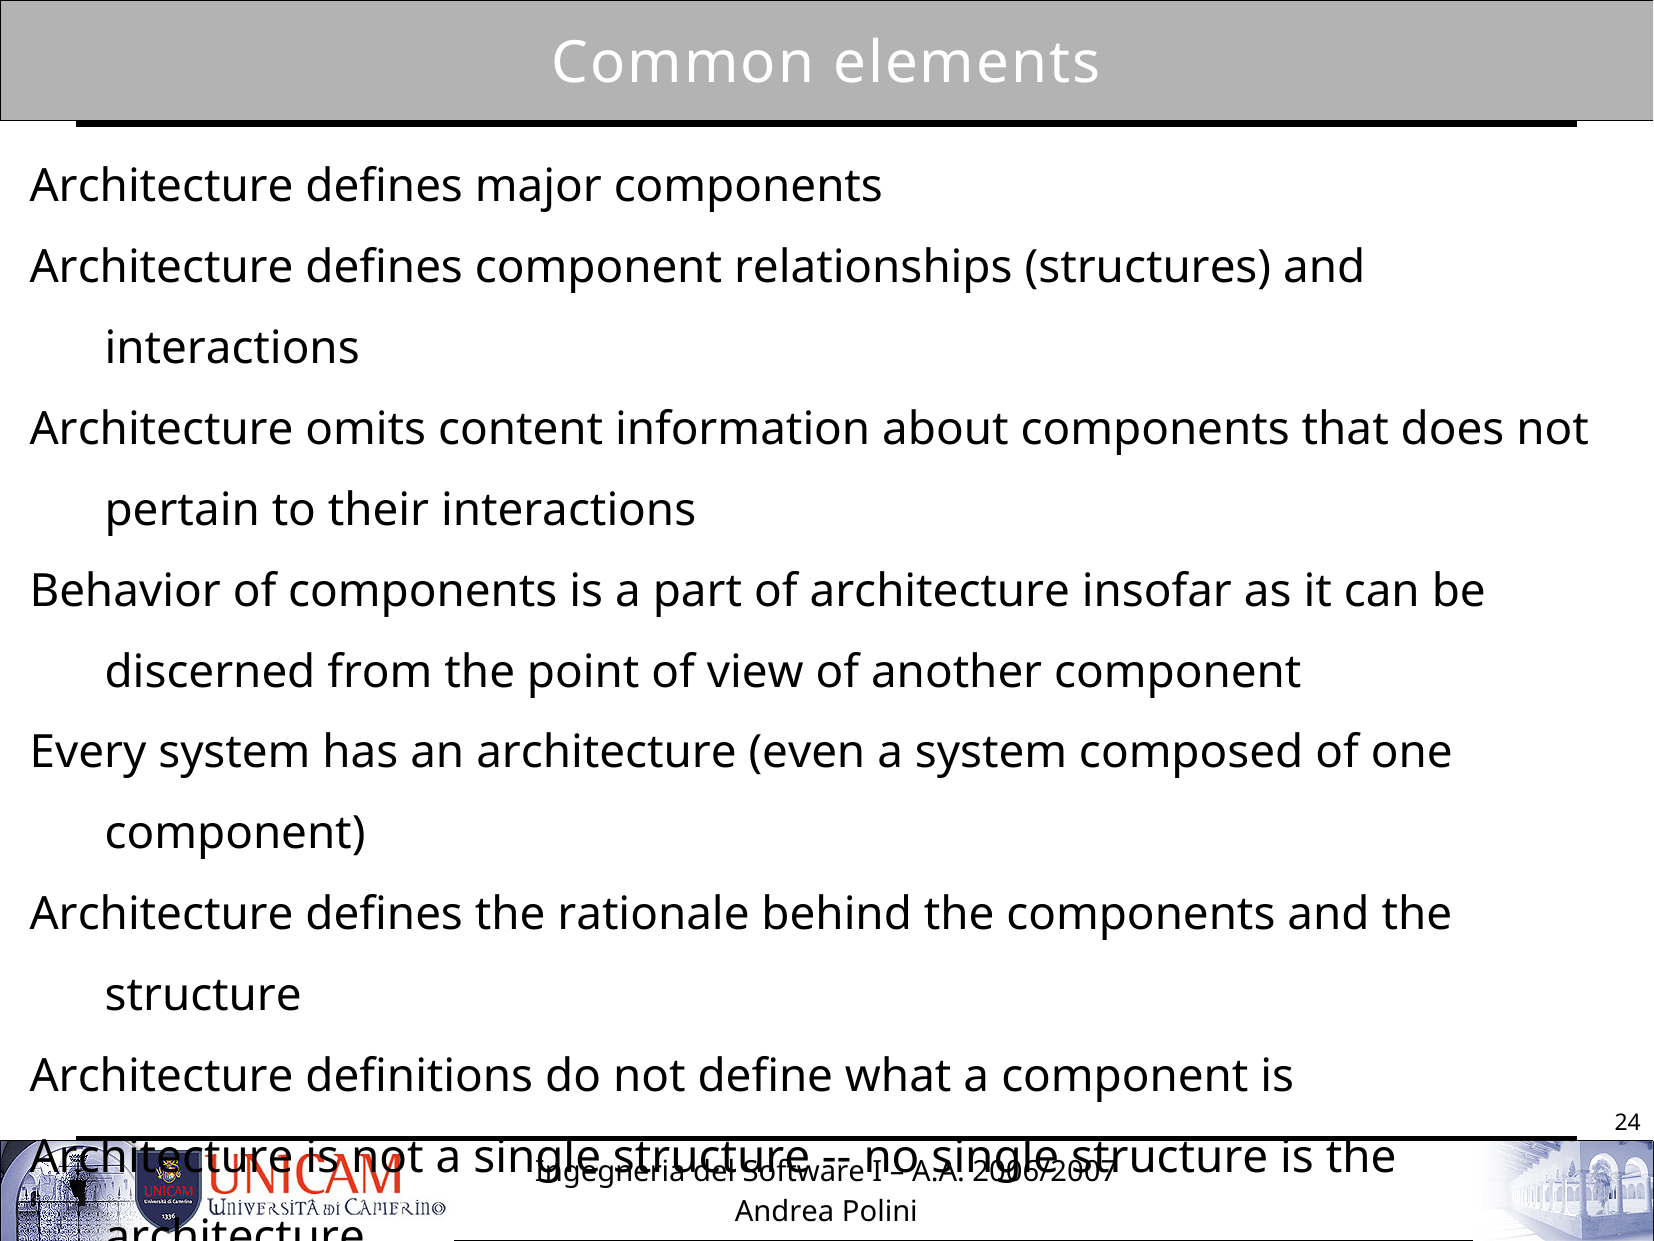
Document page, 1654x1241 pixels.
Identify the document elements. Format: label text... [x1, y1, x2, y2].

picture [346, 1230, 358, 1237]
picture [39, 1144, 49, 1158]
picture [179, 1230, 192, 1241]
picture [1473, 1141, 1654, 1241]
title Common elements [0, 0, 1653, 121]
picture [234, 1230, 246, 1237]
list Architecture defines major components Architecture defines component relationships (structures) and interactions Architecture omits content information about components that does not pertain to their interactions Behavior of components is a part of architecture insofar as it can be discerned from the point of view of another component Every system has an architecture (even a system composed of one component) Architecture defines the rationale behind the components and the structure Architecture definitions do not define what a component is Architecture is not a single structure -- no single structure is the architecture [29, 152, 1625, 1110]
picture [441, 1160, 453, 1169]
picture [0, 1141, 454, 1241]
